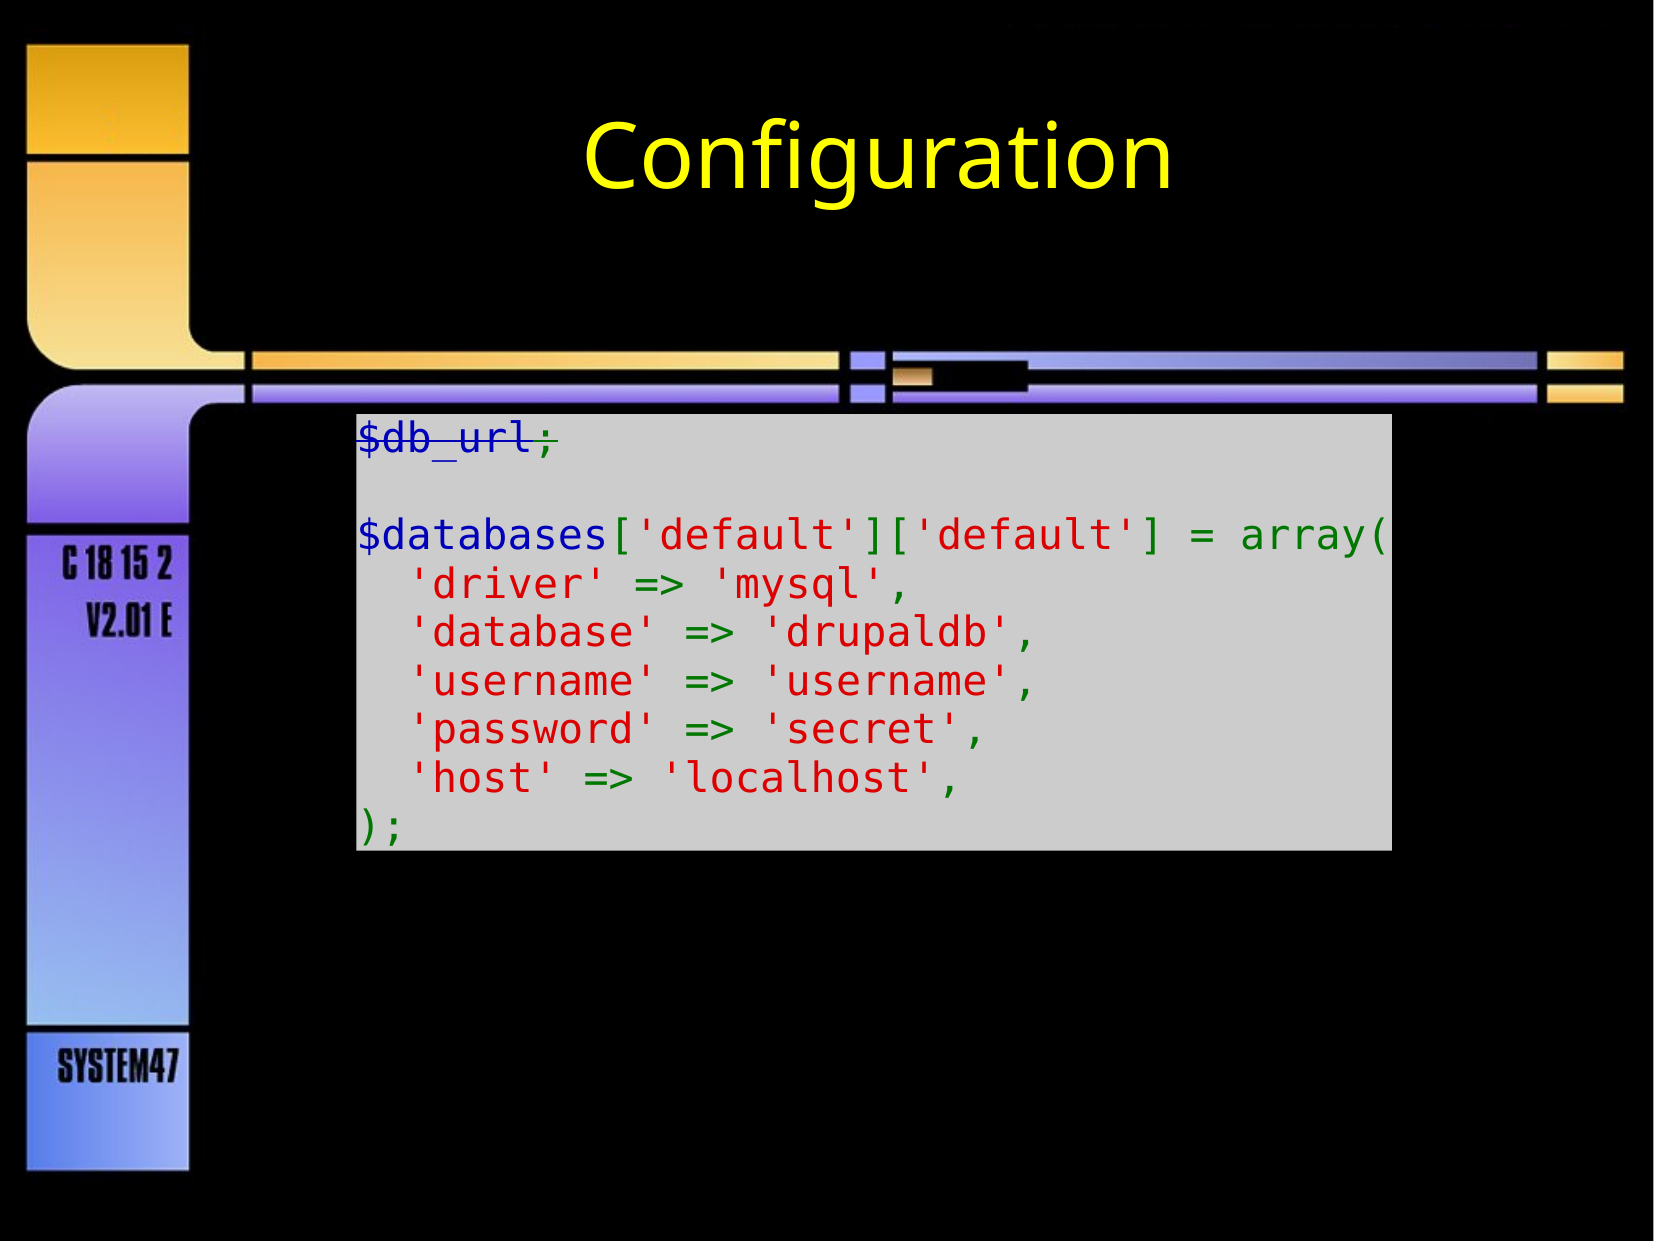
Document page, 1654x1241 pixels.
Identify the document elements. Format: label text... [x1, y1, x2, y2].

title Configuration [187, 49, 1571, 257]
subtitle $db_url; $databases['default']['default'] = array( 'driver' => 'mysql', 'database' => 'drupaldb', 'username' => 'username', 'password' => 'secret', 'host' => 'localhost', ); [356, 414, 1392, 851]
picture [0, 0, 1654, 1241]
